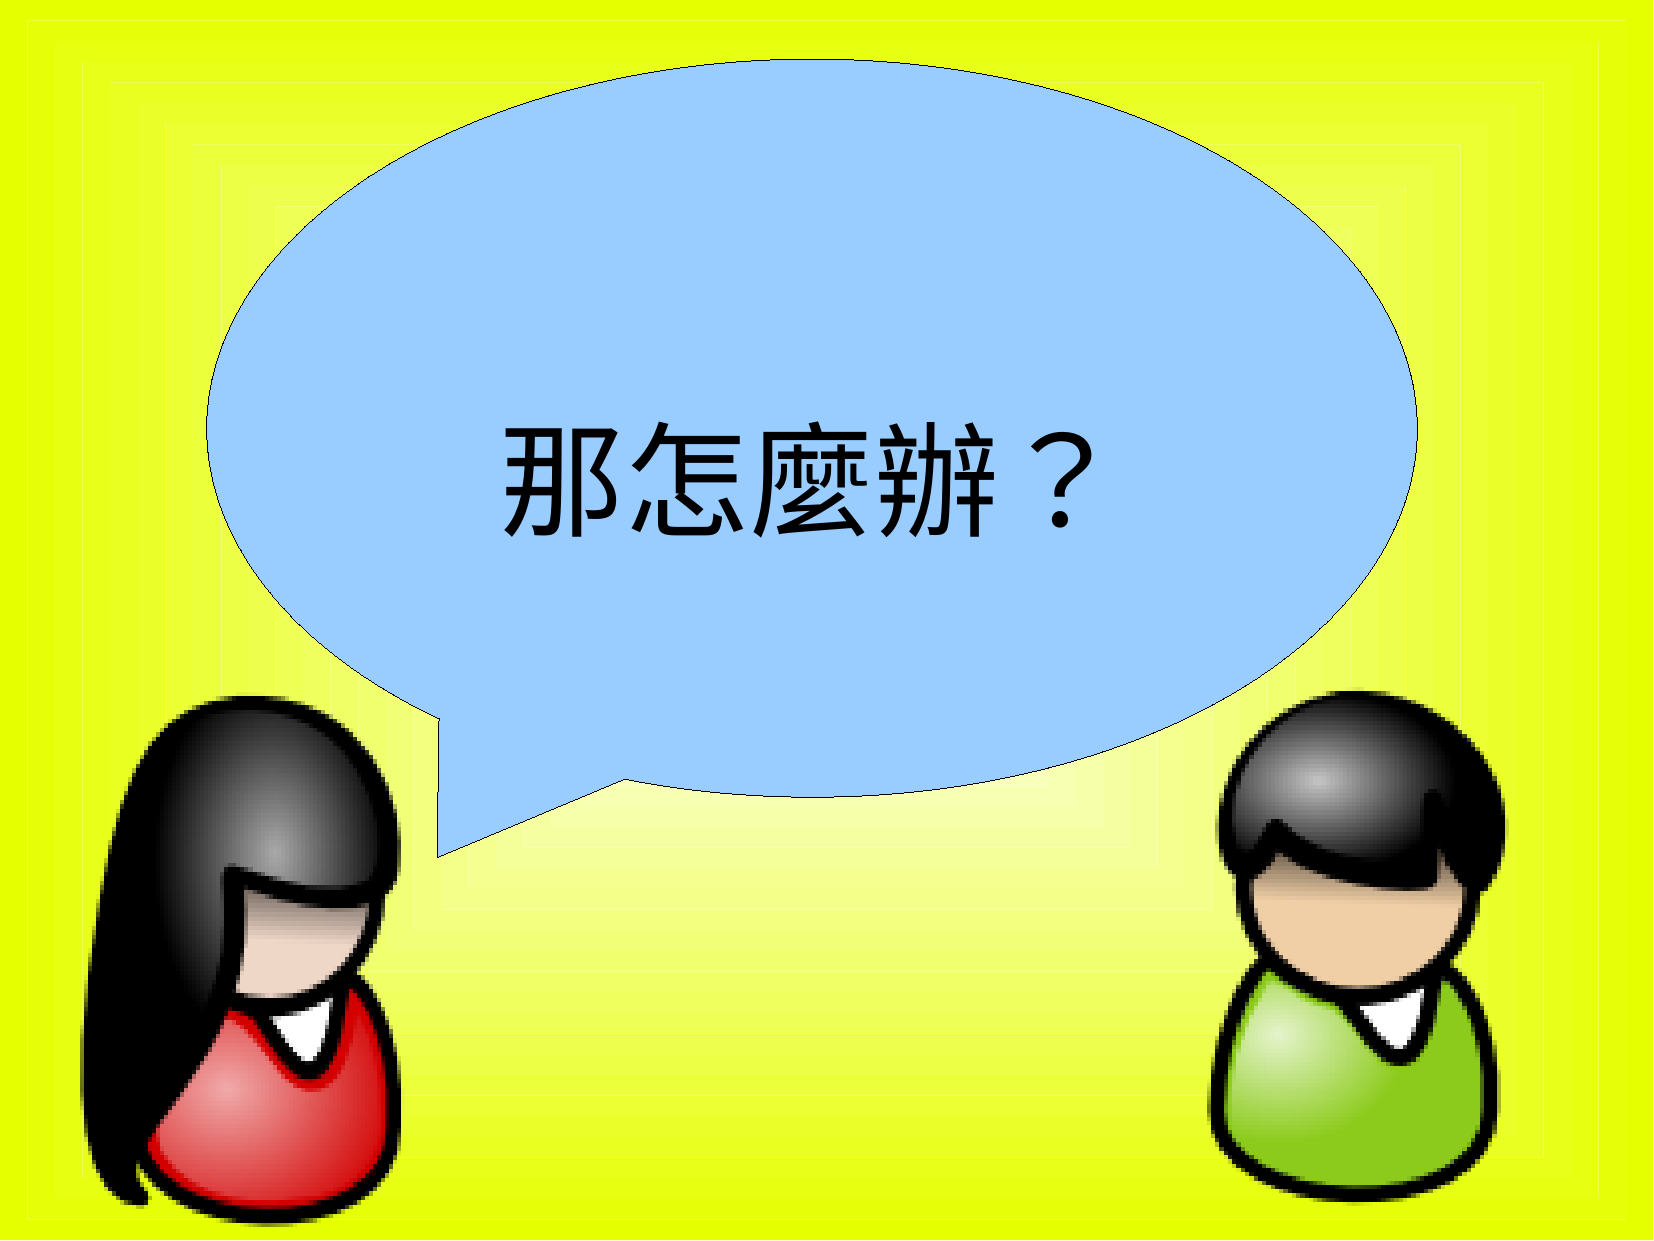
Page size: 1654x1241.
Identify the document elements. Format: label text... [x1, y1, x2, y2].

picture [1092, 679, 1625, 1211]
picture [0, 679, 502, 1241]
text_box 那怎麼辦？ [206, 59, 1418, 858]
